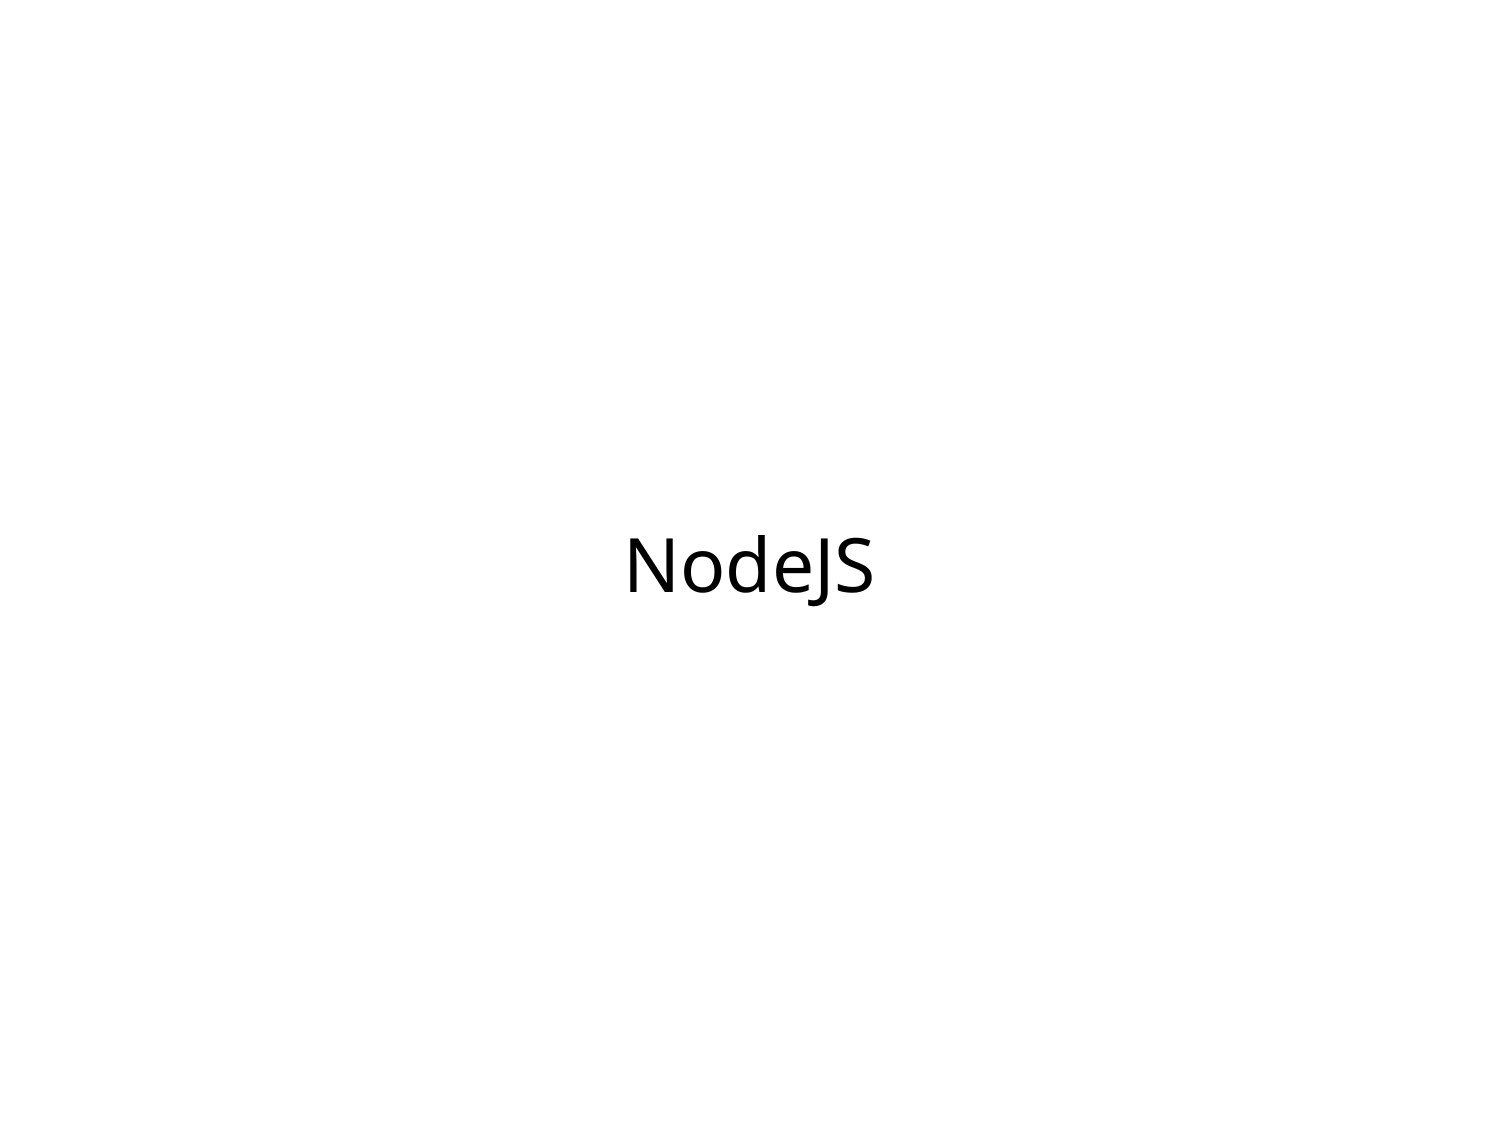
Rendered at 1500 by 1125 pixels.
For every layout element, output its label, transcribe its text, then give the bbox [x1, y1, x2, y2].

title NodeJS [51, 470, 1449, 655]
